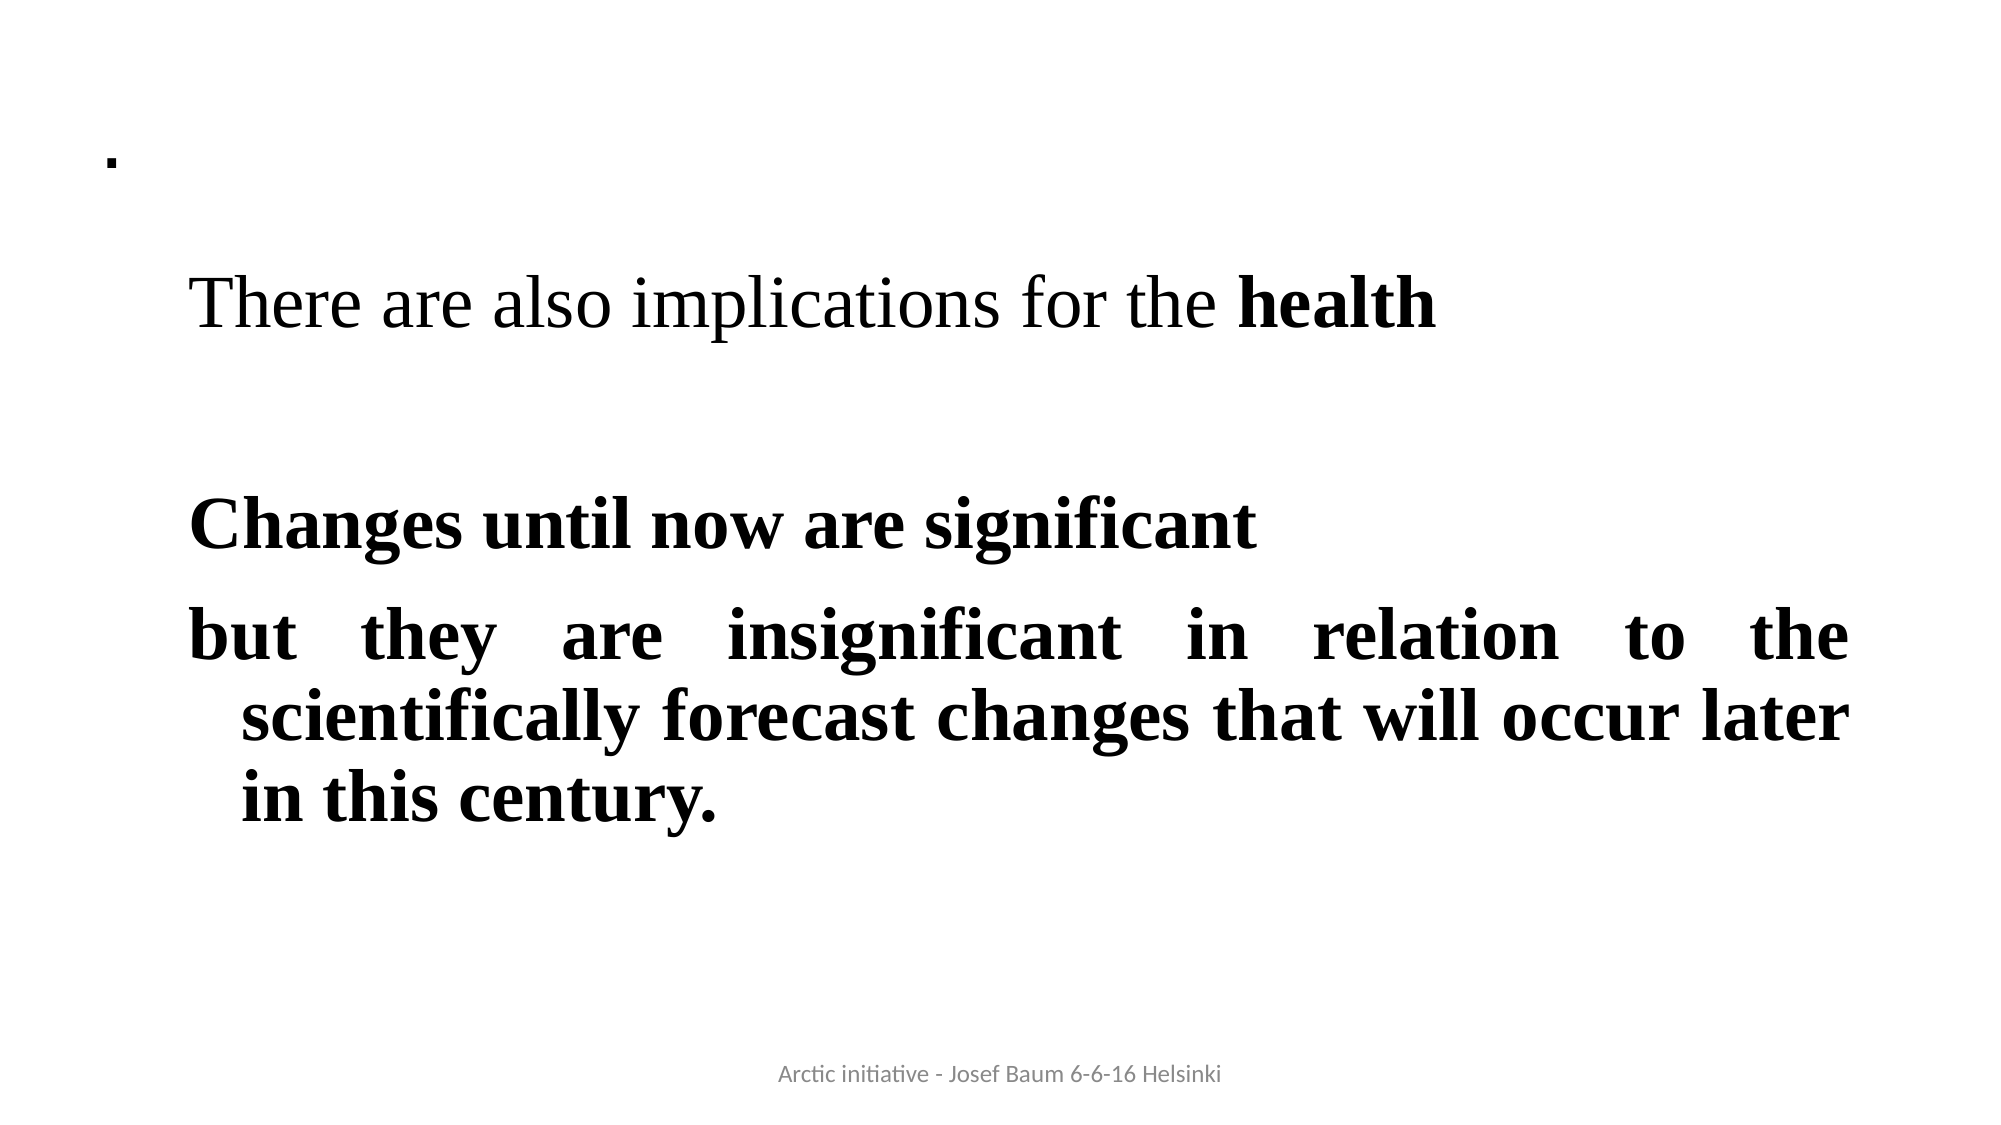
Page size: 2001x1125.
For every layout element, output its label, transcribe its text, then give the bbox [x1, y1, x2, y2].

list There are also implications for the health Changes until now are significant but they are insignificant in relation to the scientifically forecast changes that will occur later in this century. [99, 263, 1900, 1006]
text_box Arctic initiative - Josef Baum 6-6-16 Helsinki [662, 1042, 1338, 1103]
title . [99, 52, 1900, 226]
